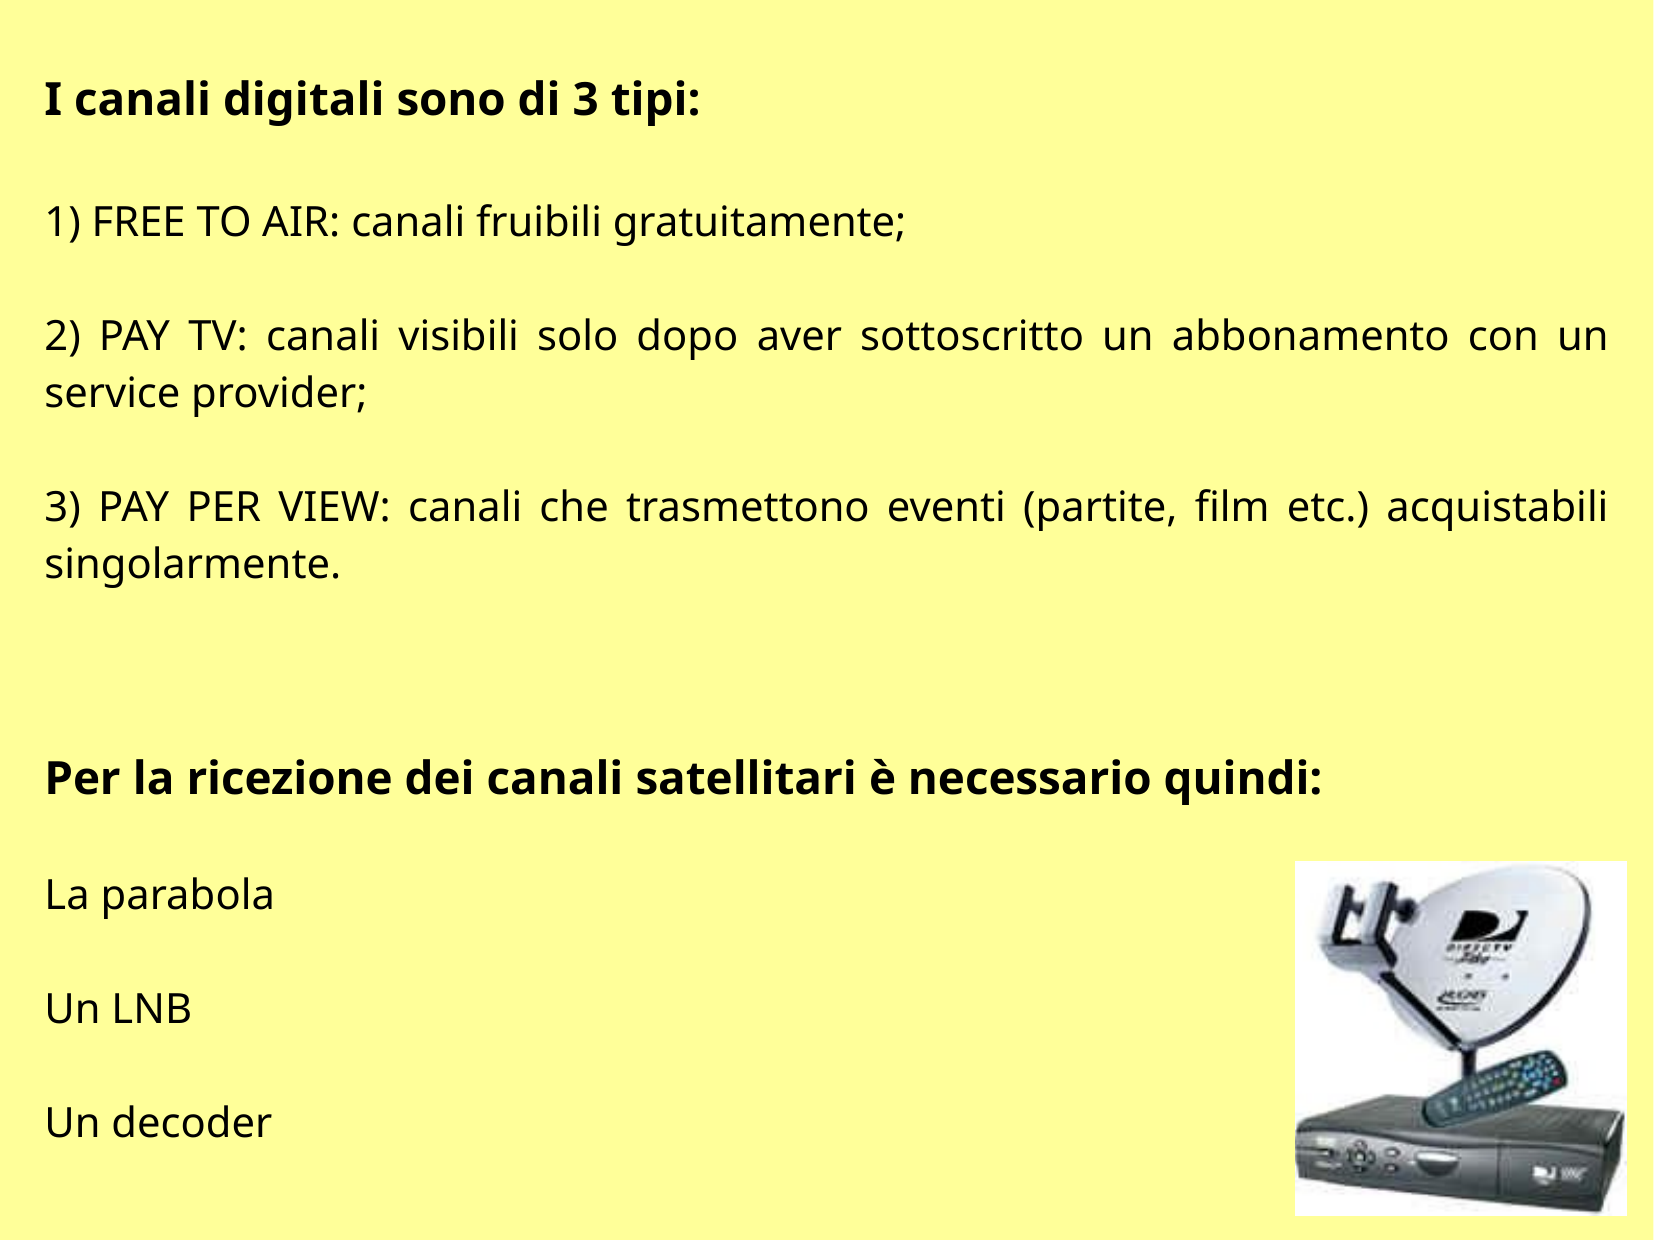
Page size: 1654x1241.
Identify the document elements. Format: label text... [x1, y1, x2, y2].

picture [1295, 861, 1627, 1216]
text_box Per la ricezione dei canali satellitari è necessario quindi: La parabola Un LNB Un decoder [29, 738, 1625, 1193]
text_box I canali digitali sono di 3 tipi: 1) FREE TO AIR: canali fruibili gratuitamente; 2) PAY TV: canali visibili solo dopo aver sottoscritto un abbonamento con un service provider; 3) PAY PER VIEW: canali che trasmettono eventi (partite, film etc.) acquistabili singolarmente. [29, 59, 1625, 644]
